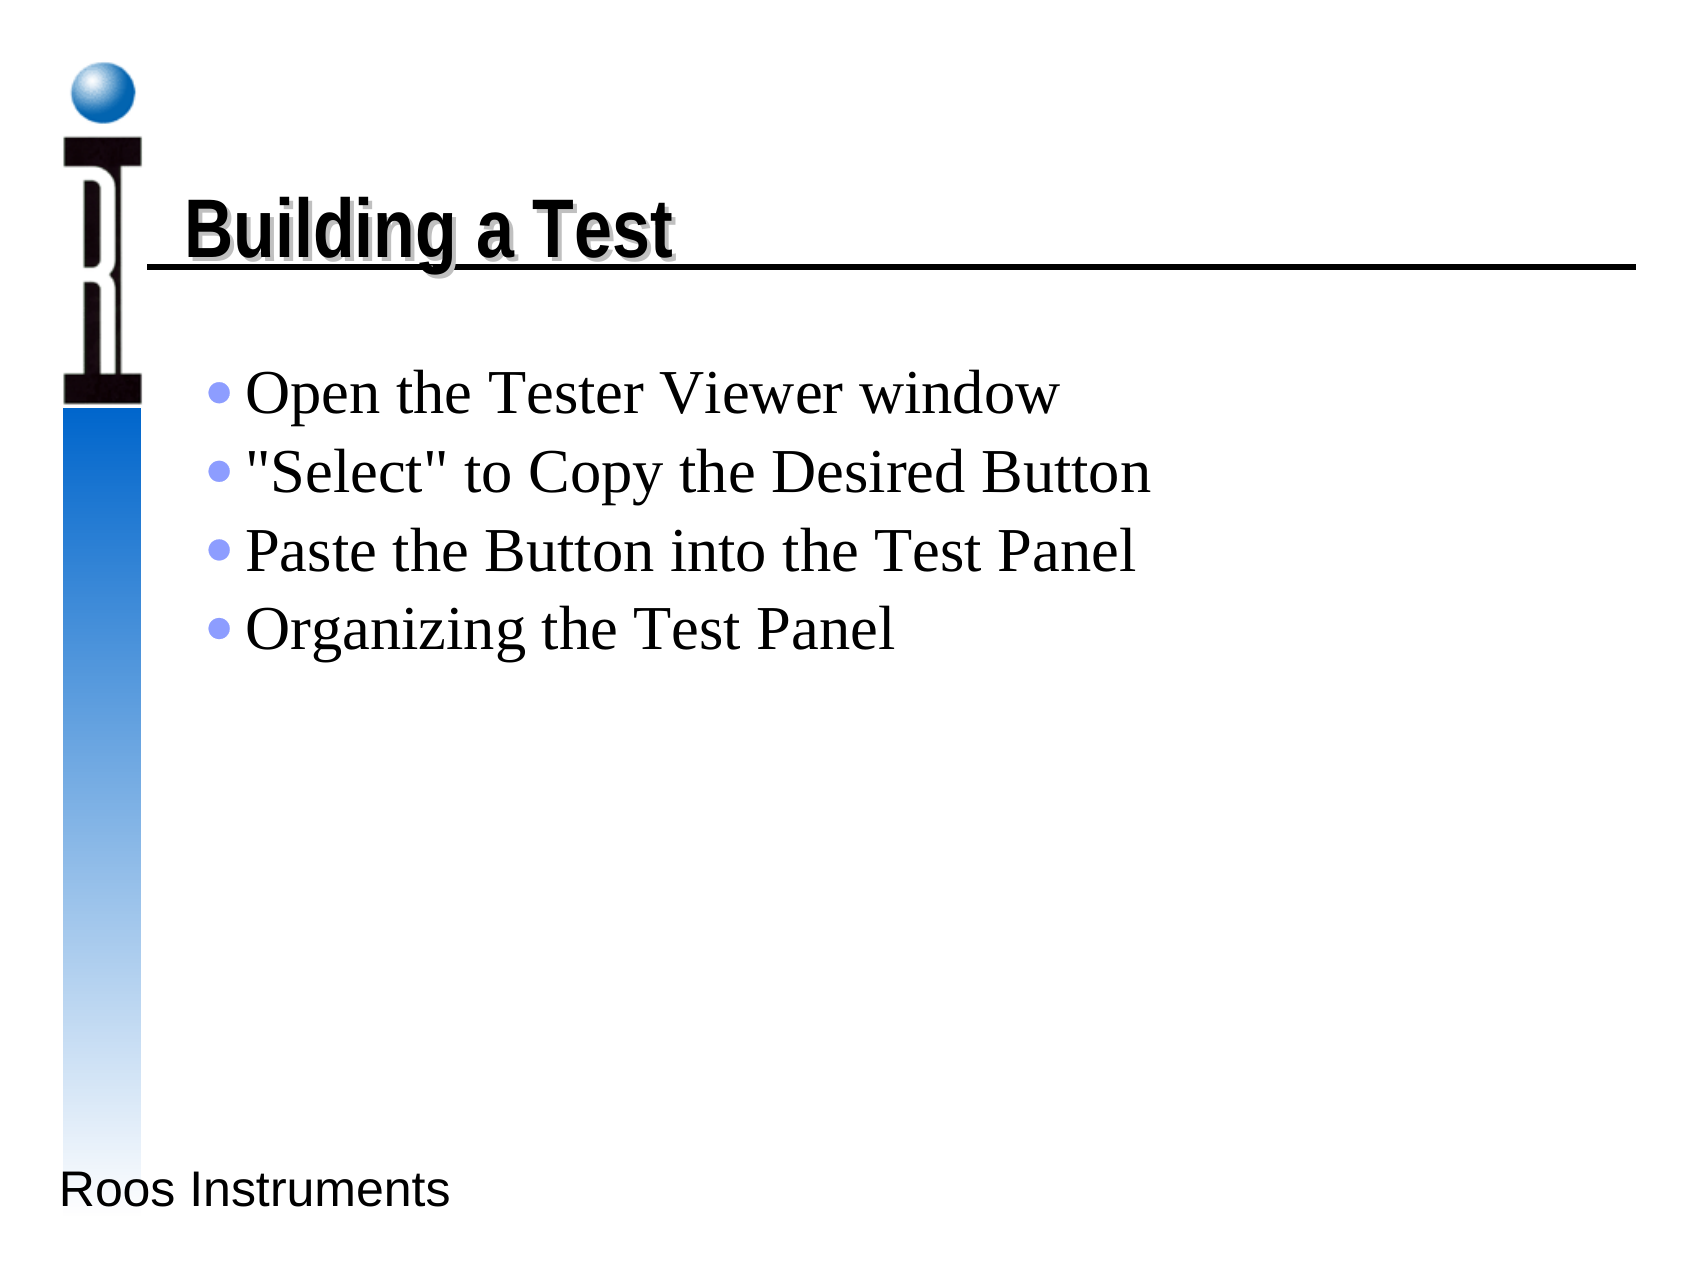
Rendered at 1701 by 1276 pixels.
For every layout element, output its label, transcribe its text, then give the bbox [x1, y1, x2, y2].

text_box Building a Test [184, 92, 1539, 357]
picture [59, 58, 147, 411]
text_box Open the Tester Viewer window "Select" to Copy the Desired Button Paste the Button into the Test Panel Organizing the Test Panel [192, 358, 1550, 669]
